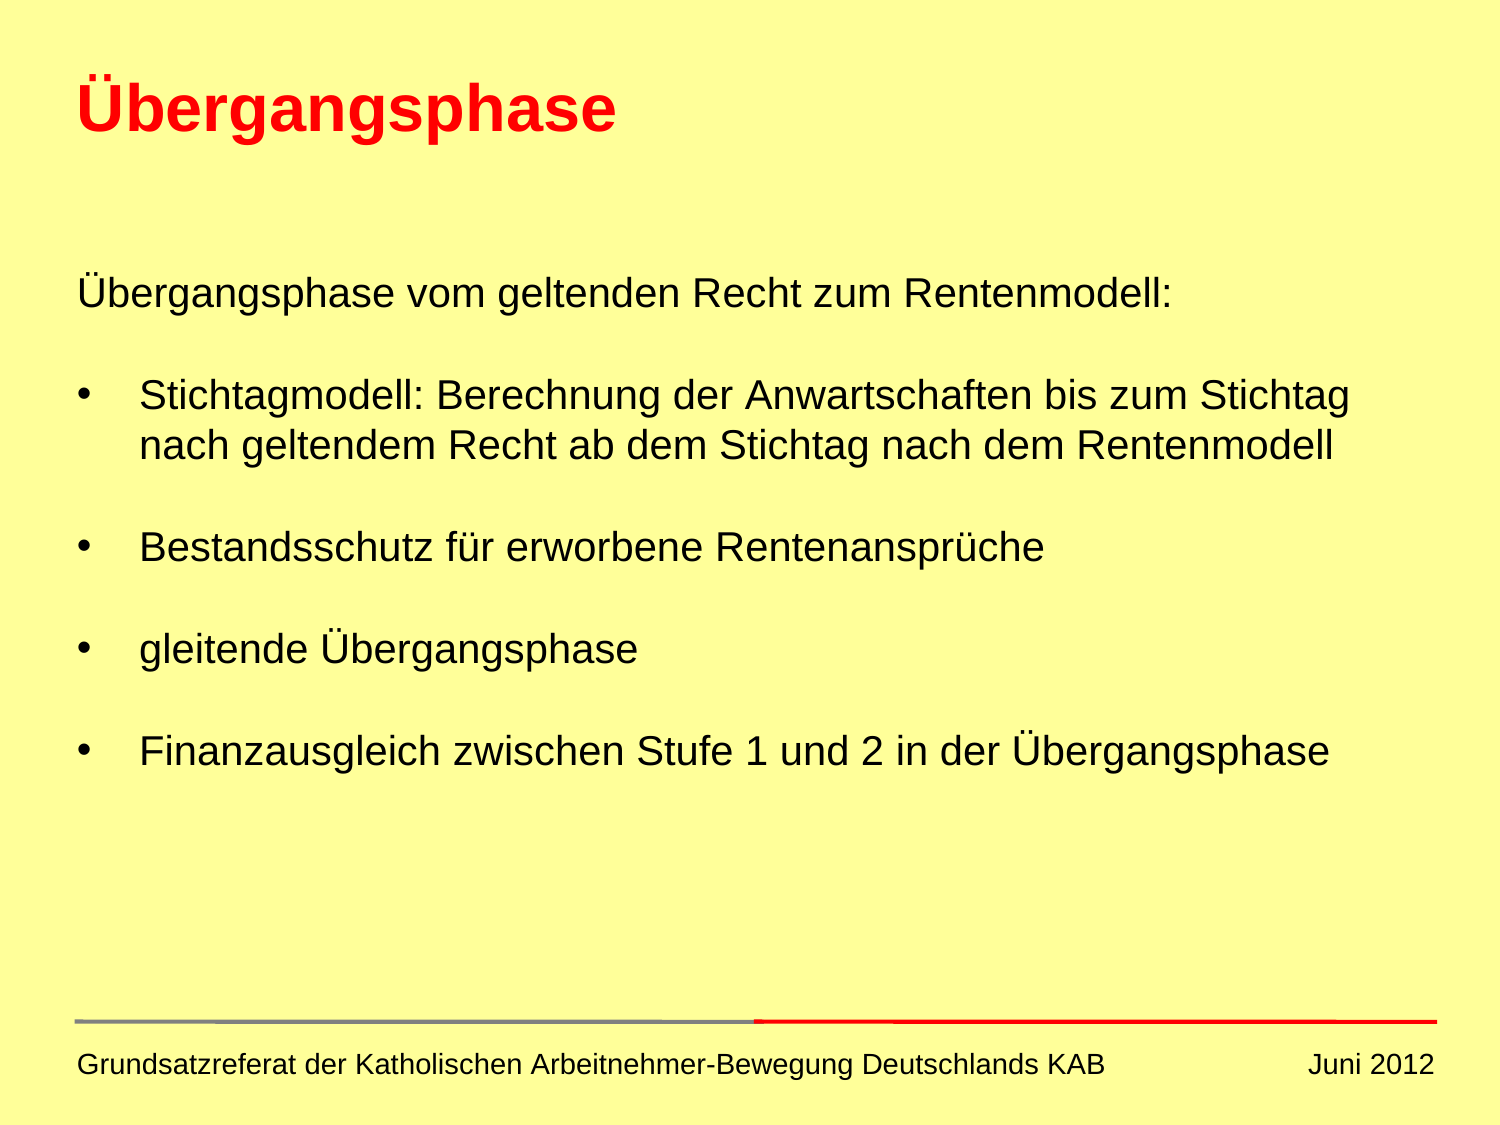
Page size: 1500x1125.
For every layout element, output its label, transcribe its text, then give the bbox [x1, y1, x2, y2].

list Übergangsphase vom geltenden Recht zum Rentenmodell: Stichtagmodell: Berechnung der Anwartschaften bis zum Stichtag nach geltendem Recht ab dem Stichtag nach dem Rentenmodell Bestandsschutz für erworbene Rentenansprüche gleitende Übergangsphase Finanzausgleich zwischen Stufe 1 und 2 in der Übergangsphase [76, 206, 1436, 975]
title Übergangsphase [76, 59, 1436, 206]
